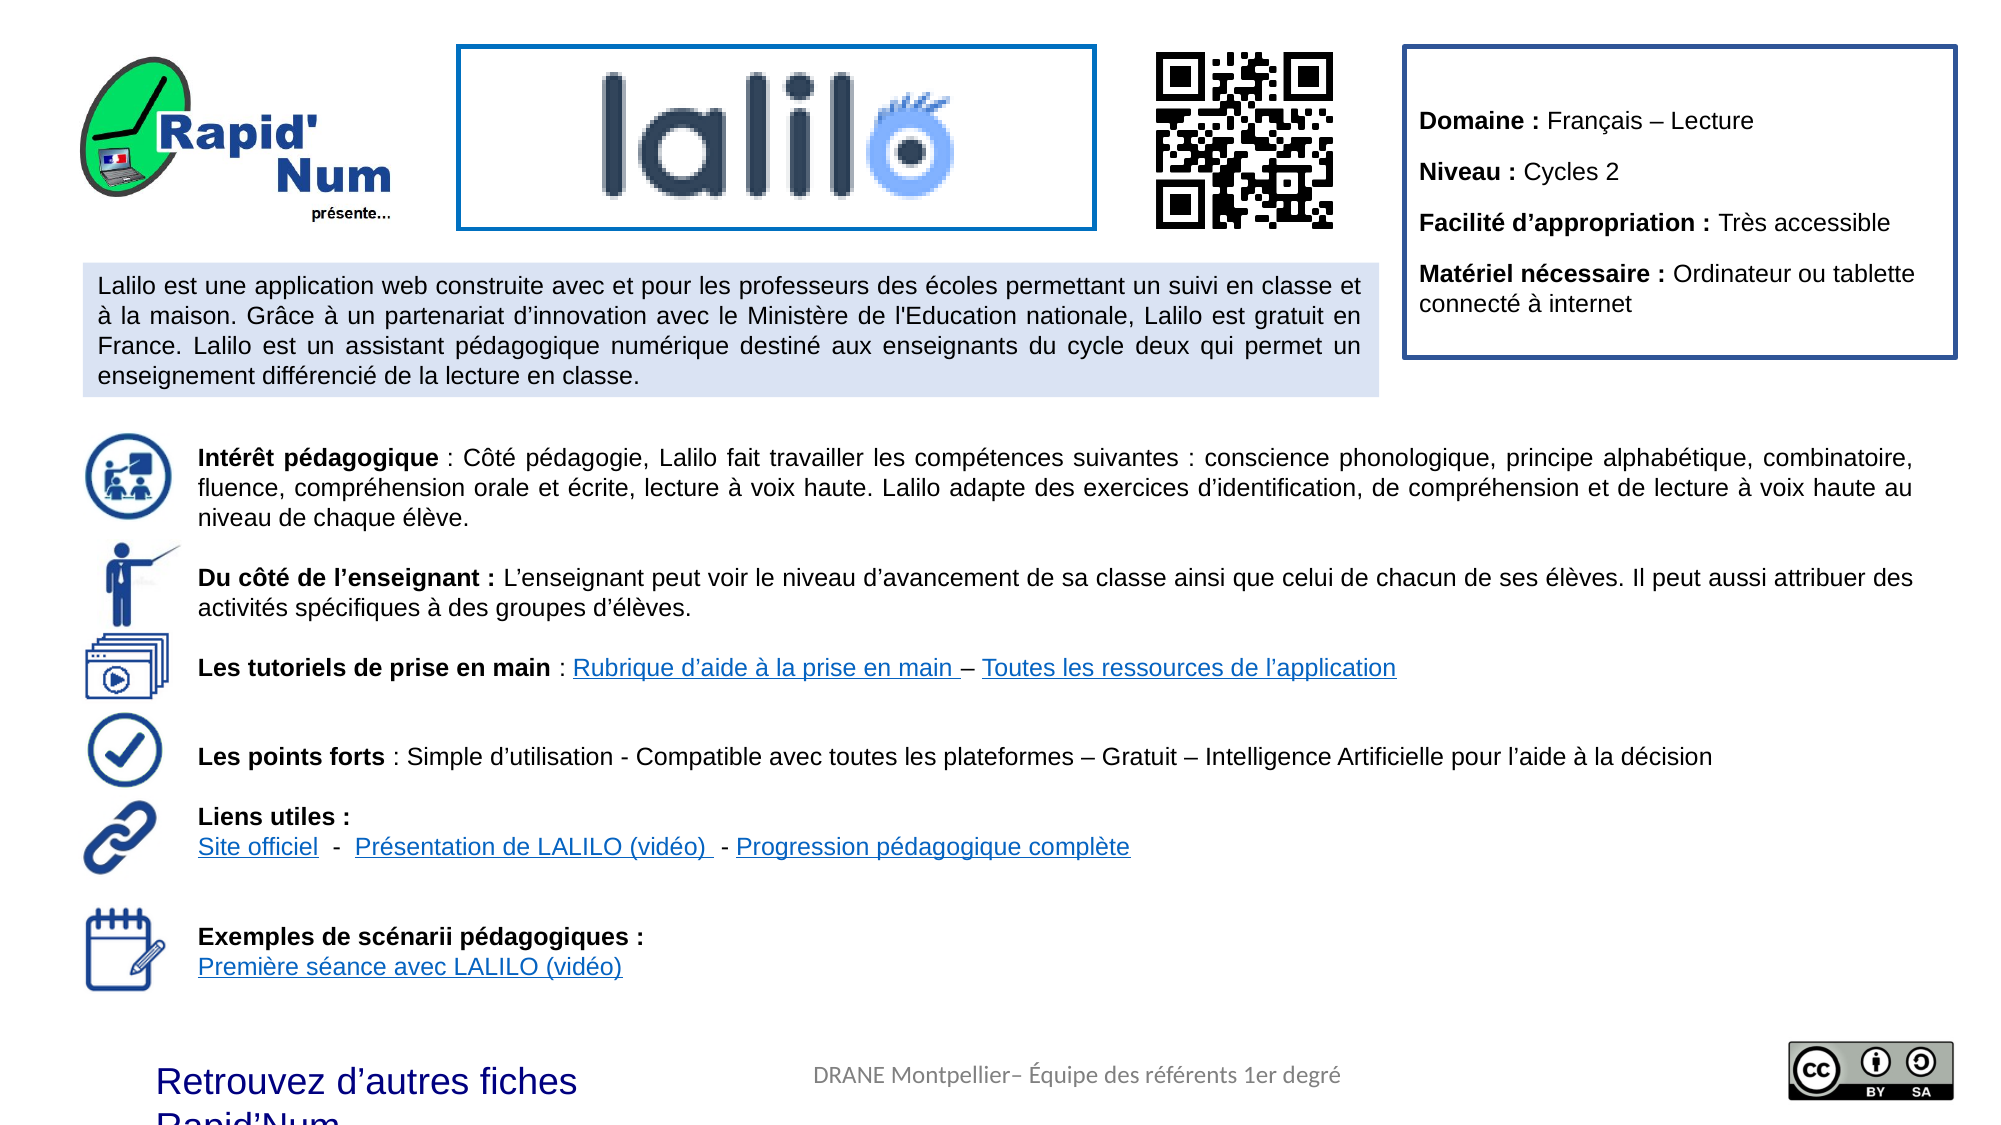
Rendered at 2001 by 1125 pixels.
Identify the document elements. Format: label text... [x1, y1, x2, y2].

picture [1781, 1037, 1956, 1105]
subtitle Domaine : Français – Lecture Niveau : Cycles 2 Facilité d’appropriation : Très accessible Matériel nécessaire : Ordinateur ou tablette connecté à internet [1404, 46, 1956, 358]
text_box Retrouvez d’autres fiches Rapid’Num [140, 1049, 683, 1125]
text_box DRANE Montpellier– Équipe des référents 1er degré [513, 1051, 1642, 1112]
text_box Intérêt pédagogique : Côté pédagogie, Lalilo fait travailler les compétences suivantes : conscience phonologique, principe alphabétique, combinatoire, fluence, compréhension orale et écrite, lecture à voix haute. Lalilo adapte des exercices d’identification, de compréhension et de lecture à voix haute au niveau de chaque élève. Du côté de l’enseignant : L’enseignant peut voir le niveau d’avancement de sa classe ainsi que celui de chacun de ses élèves. Il peut aussi attribuer des activités spécifiques à des groupes d’élèves. Les tutoriels de prise en main : Rubrique d’aide à la prise en main – Toutes les ressources de l’application Les points forts : Simple d’utilisation - Compatible avec toutes les plateformes – Gratuit – Intelligence Artificielle pour l’aide à la décision Liens utiles : Site officiel - Présentation de LALILO (vidéo) - Progression pédagogique complète Exemples de scénarii pédagogiques : Première séance avec LALILO (vidéo) [183, 433, 1932, 988]
picture [83, 431, 174, 523]
text_box Lalilo est une application web construite avec et pour les professeurs des écoles permettant un suivi en classe et à la maison. Grâce à un partenariat d’innovation avec le Ministère de l'Education nationale, Lalilo est gratuit en France. Lalilo est un assistant pédagogique numérique destiné aux enseignants du cycle deux qui permet un enseignement différencié de la lecture en classe. [82, 262, 1380, 398]
picture [578, 60, 975, 225]
picture [78, 904, 170, 996]
picture [78, 539, 182, 792]
picture [1126, 22, 1363, 259]
picture [78, 795, 162, 880]
picture [64, 45, 411, 232]
